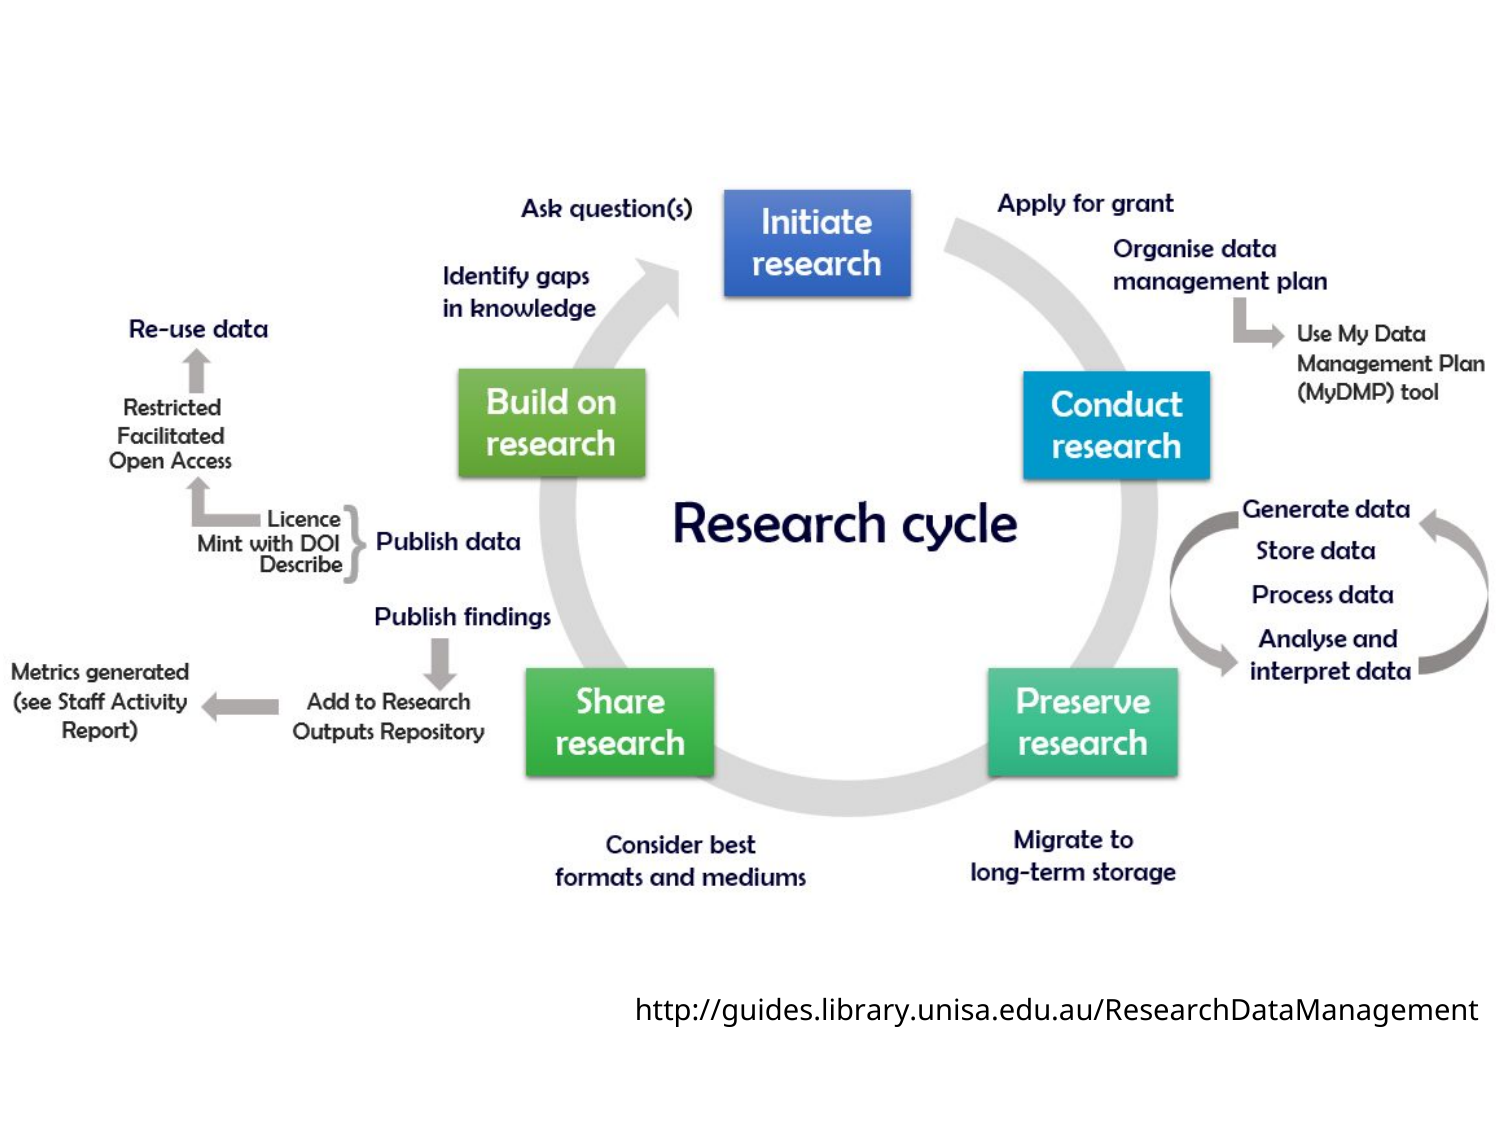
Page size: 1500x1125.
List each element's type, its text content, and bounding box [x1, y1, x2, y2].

picture [3, 177, 1499, 895]
text_box http://guides.library.unisa.edu.au/ResearchDataManagement [0, 986, 1495, 1058]
